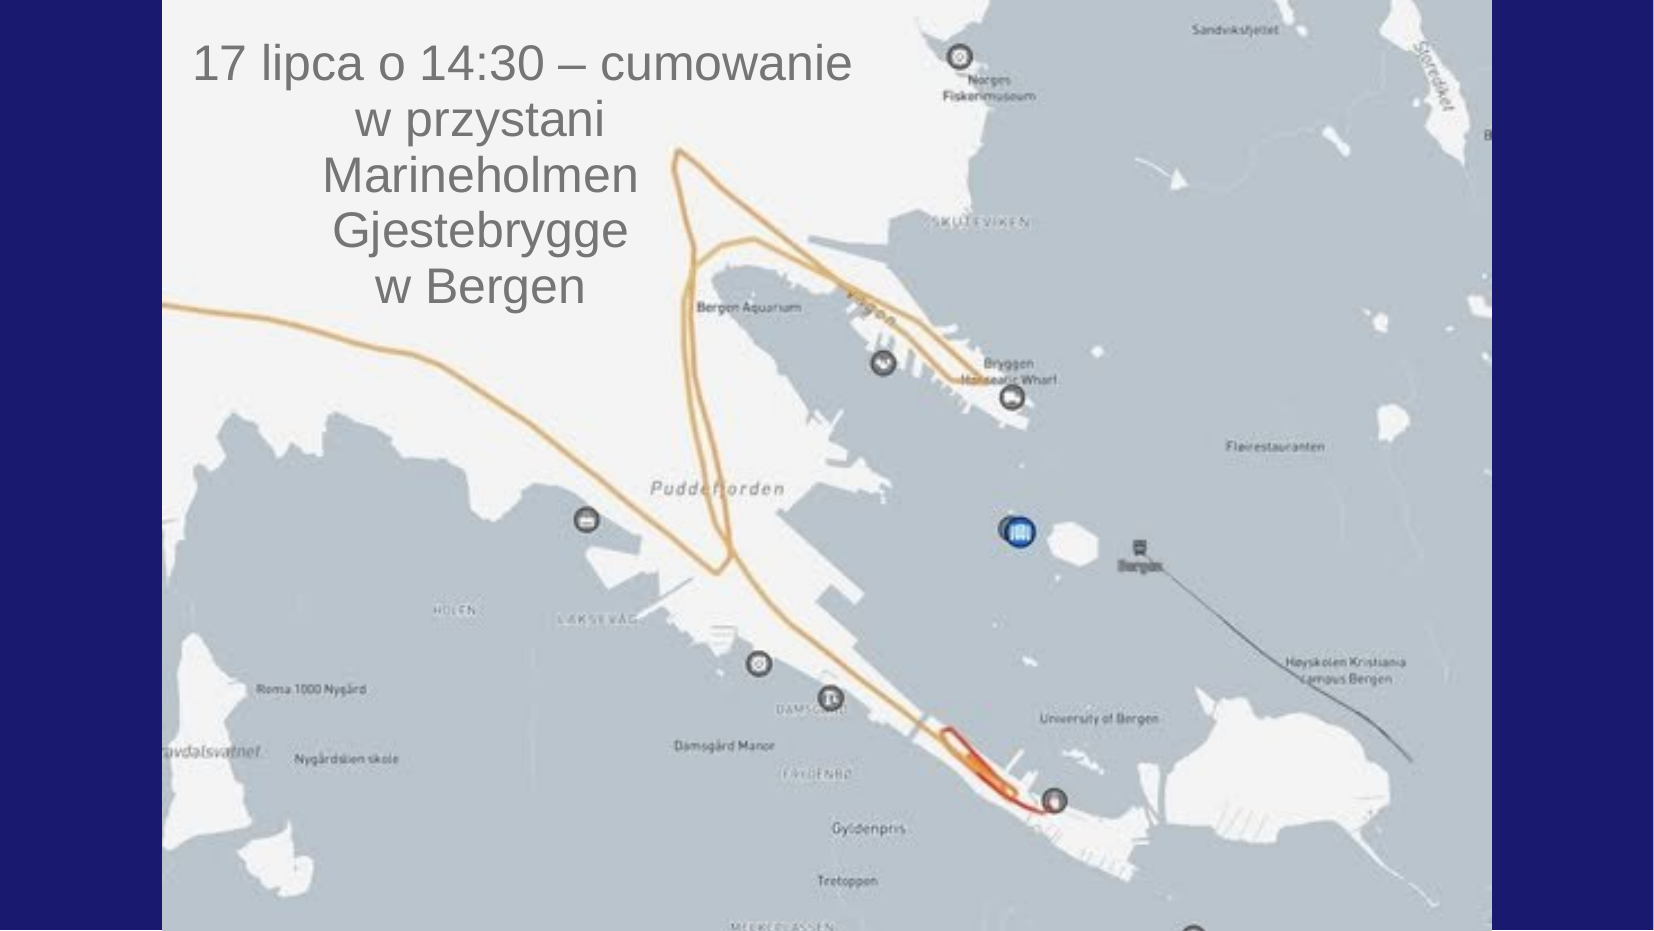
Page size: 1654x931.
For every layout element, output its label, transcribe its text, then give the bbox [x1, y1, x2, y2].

picture [162, 0, 1492, 931]
text_box 17 lipca o 14:30 – cumowanie w przystani Marineholmen Gjestebrygge w Bergen [177, 27, 869, 322]
